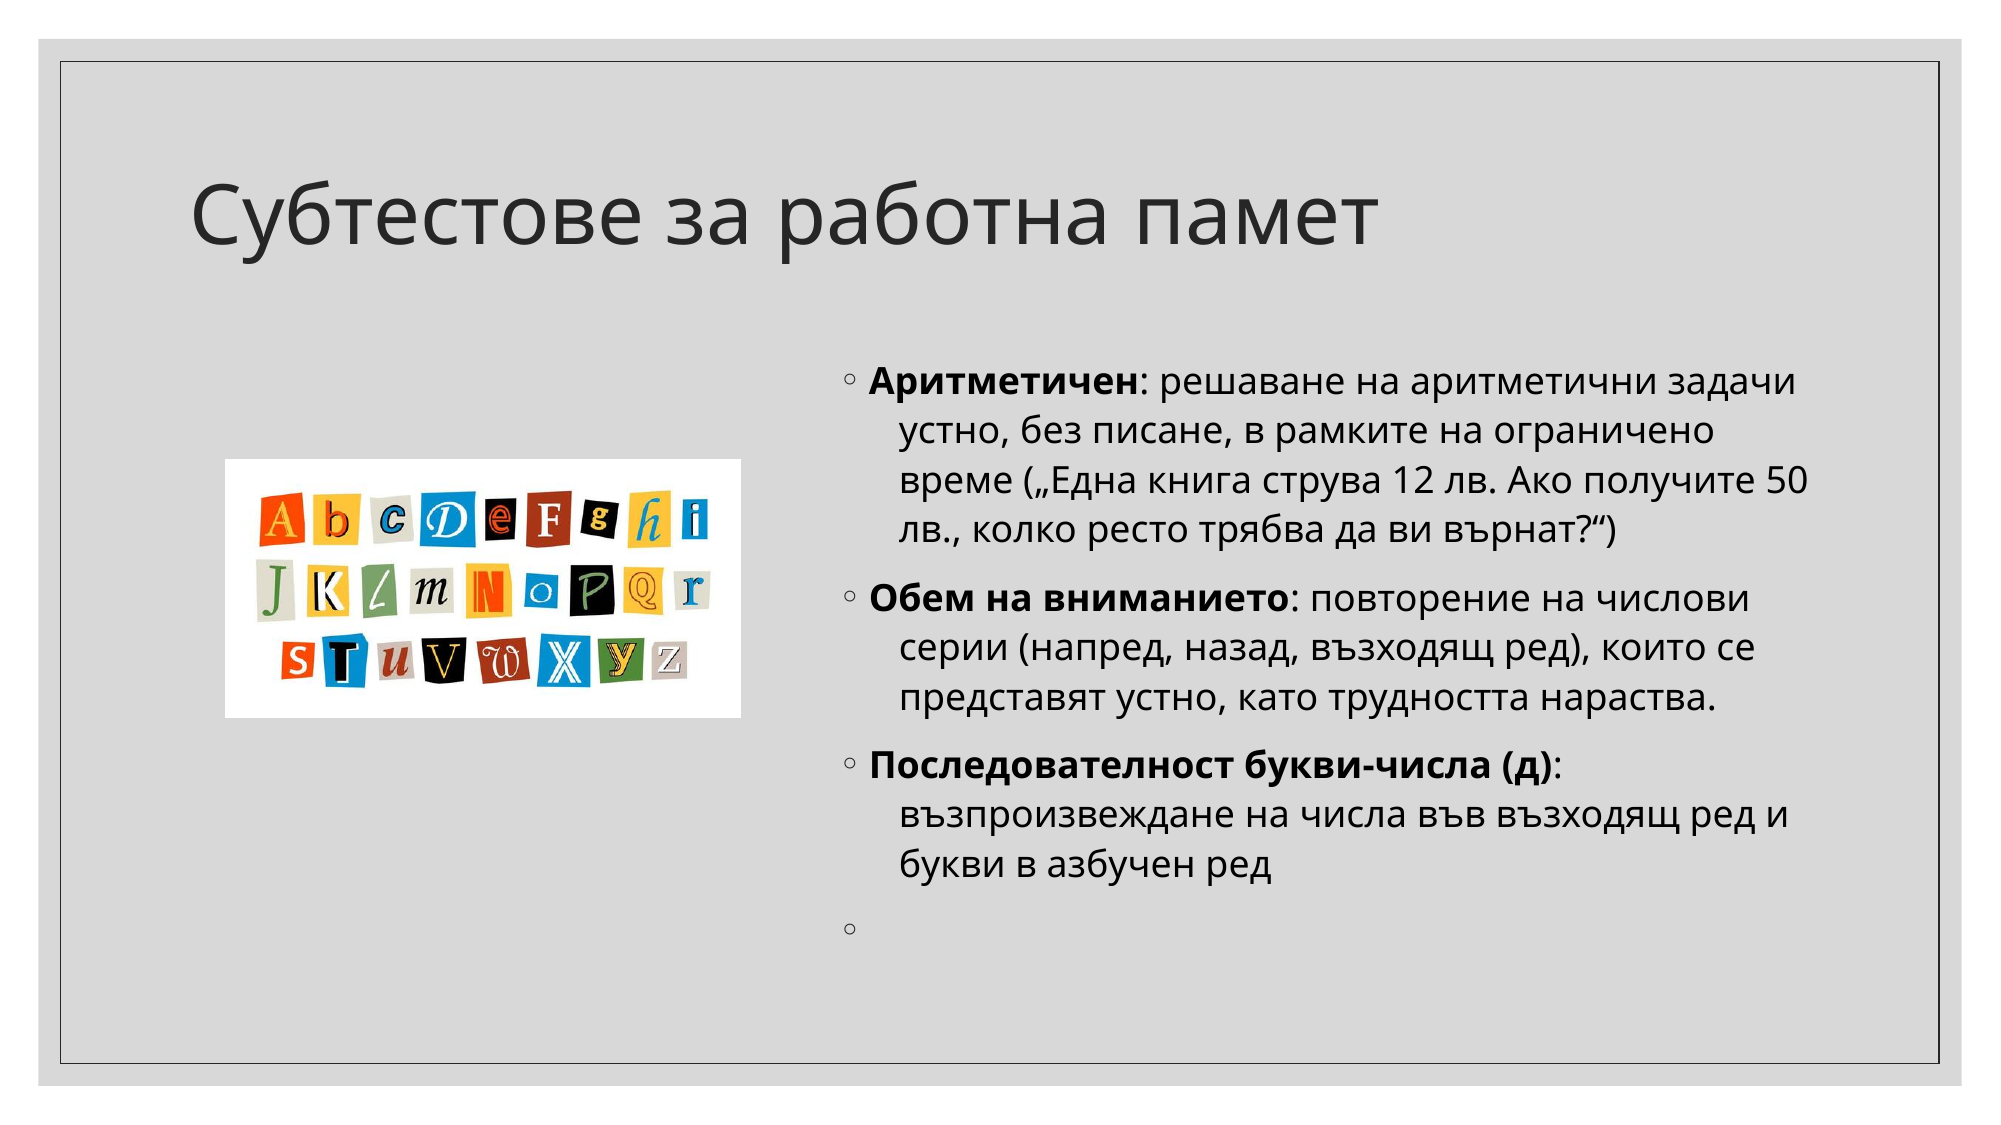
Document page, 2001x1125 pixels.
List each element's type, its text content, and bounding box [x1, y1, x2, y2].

title Субтестове за работна памет [174, 105, 1825, 331]
picture [225, 459, 741, 718]
list Аритметичен: решаване на аритметични задачи устно, без писане, в рамките на ограничено време („Една книга струва 12 лв. Ако получите 50 лв., колко ресто трябва да ви върнат?“) Обем на вниманието: повторение на числови серии (напред, назад, възходящ ред), които се представят устно, като трудността нараства. Последователност букви-числа (д): възпроизвеждане на числа във възходящ ред и букви в азбучен ред [823, 345, 1826, 961]
